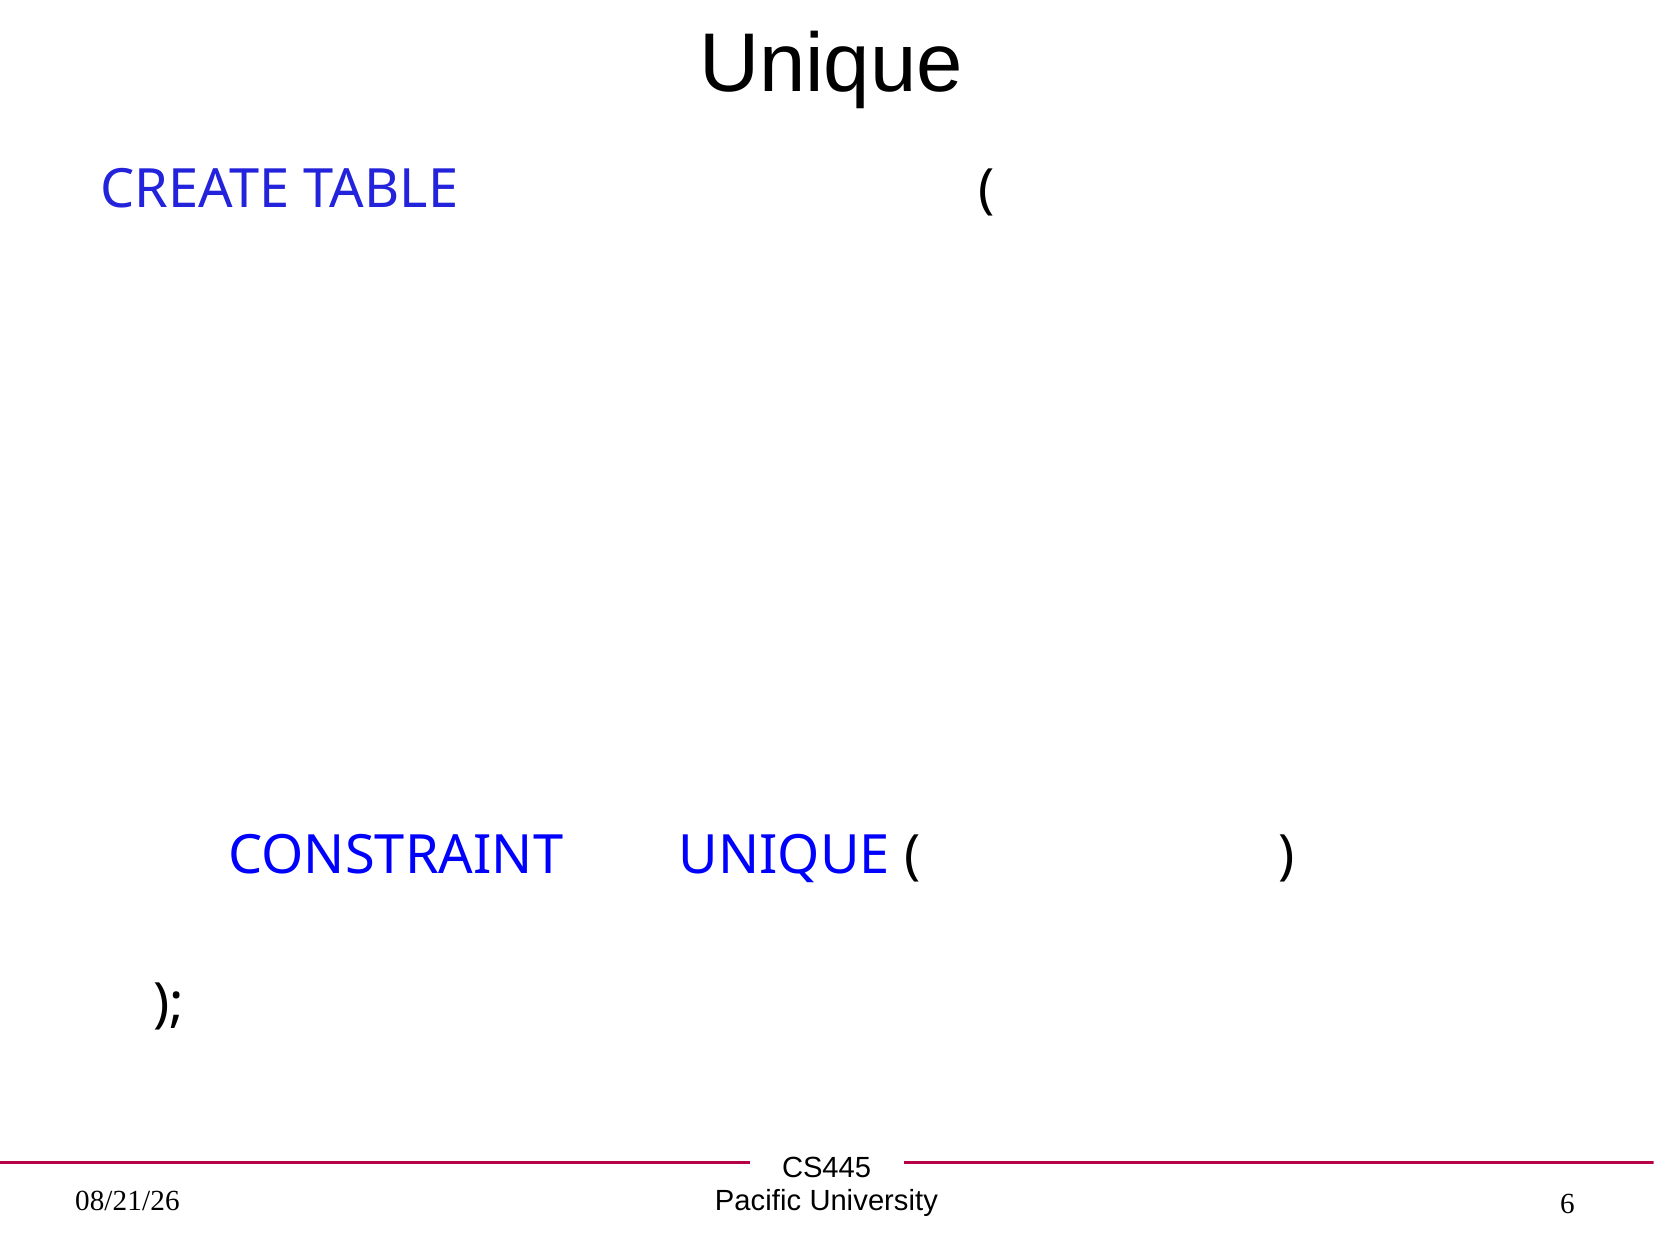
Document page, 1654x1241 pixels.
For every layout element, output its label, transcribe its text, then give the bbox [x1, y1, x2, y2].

list CREATE TABLE ( CONSTRAINT UNIQUE ( ) ); [82, 150, 1571, 1111]
title Unique [86, 15, 1576, 109]
